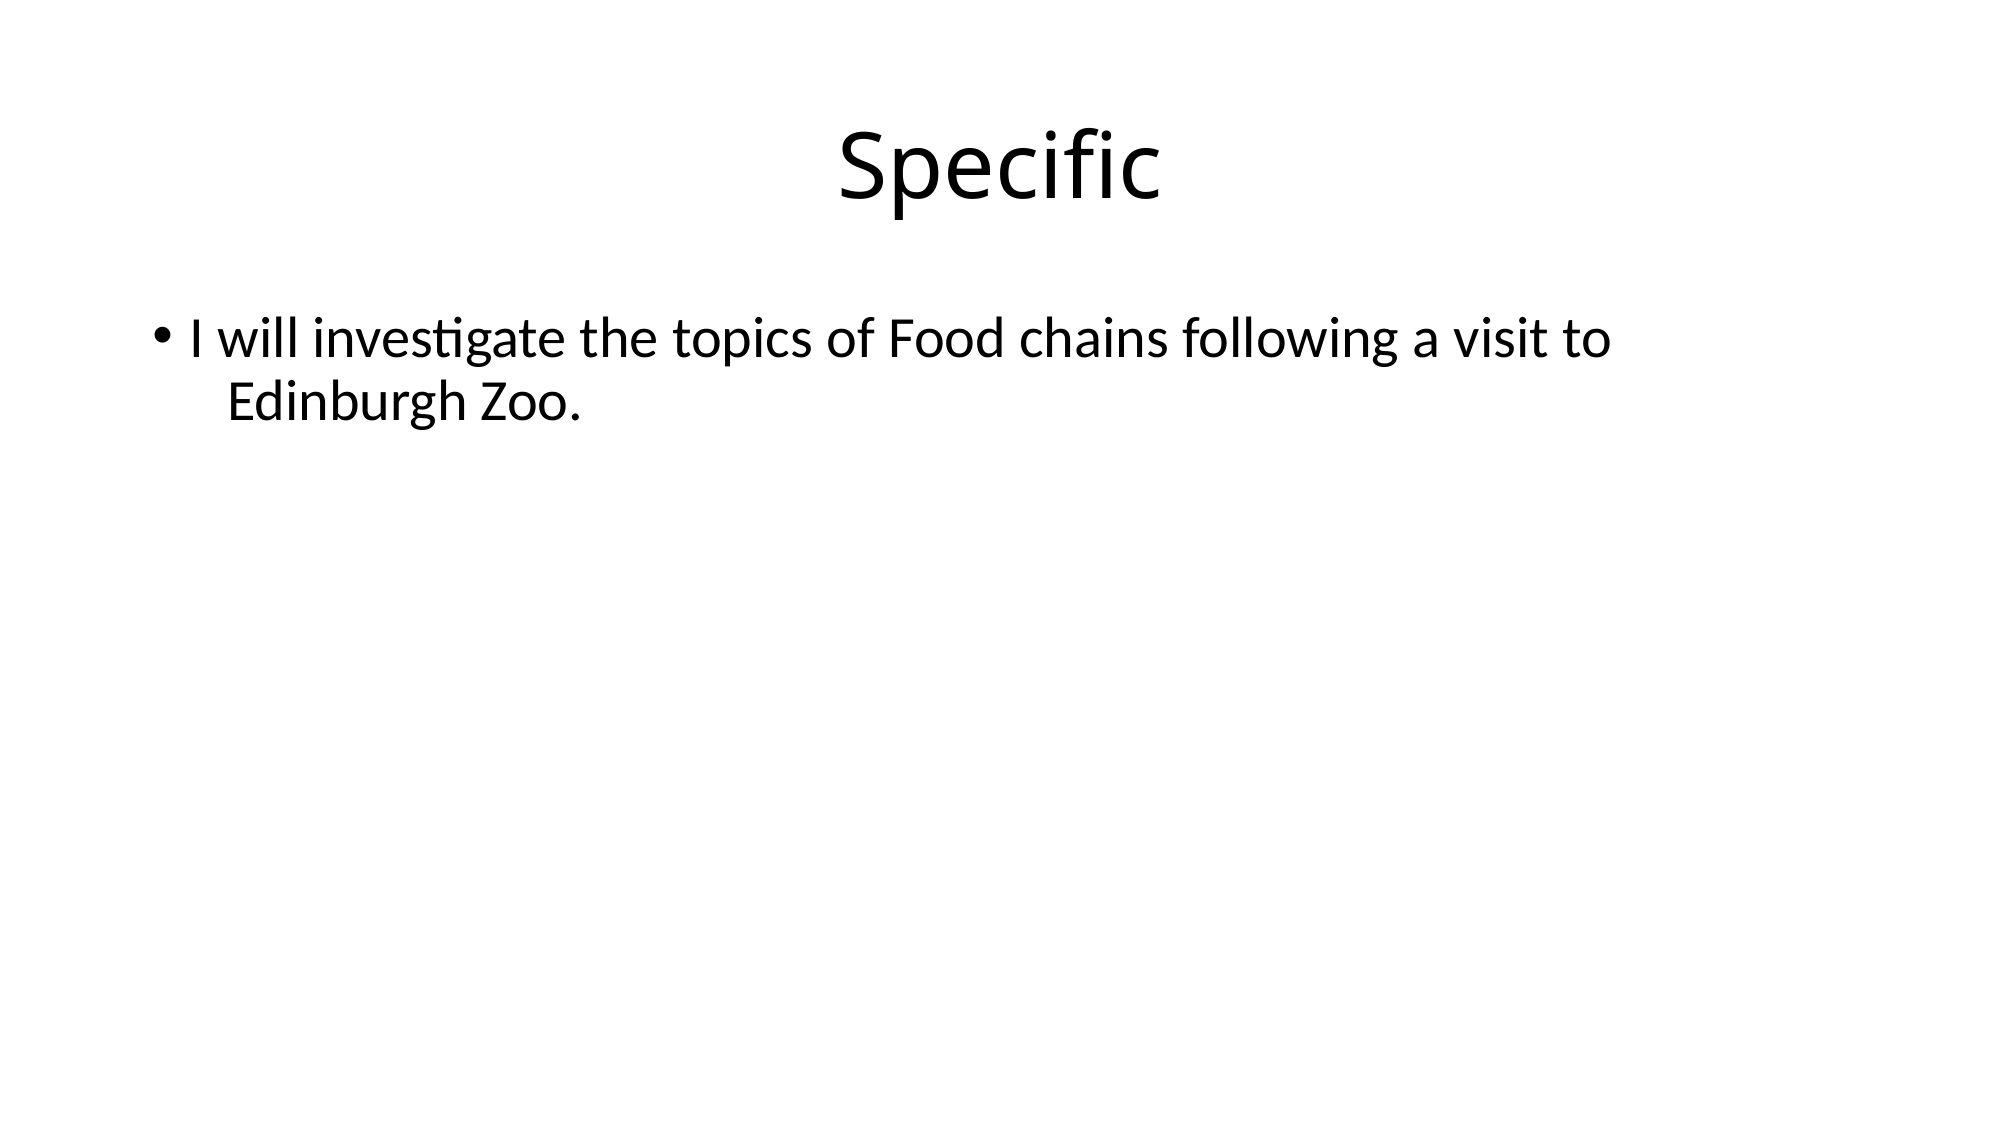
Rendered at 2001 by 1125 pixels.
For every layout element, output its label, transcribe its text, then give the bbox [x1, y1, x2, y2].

title Specific [137, 59, 1863, 278]
list I will investigate the topics of Food chains following a visit to Edinburgh Zoo. [137, 299, 1863, 1014]
